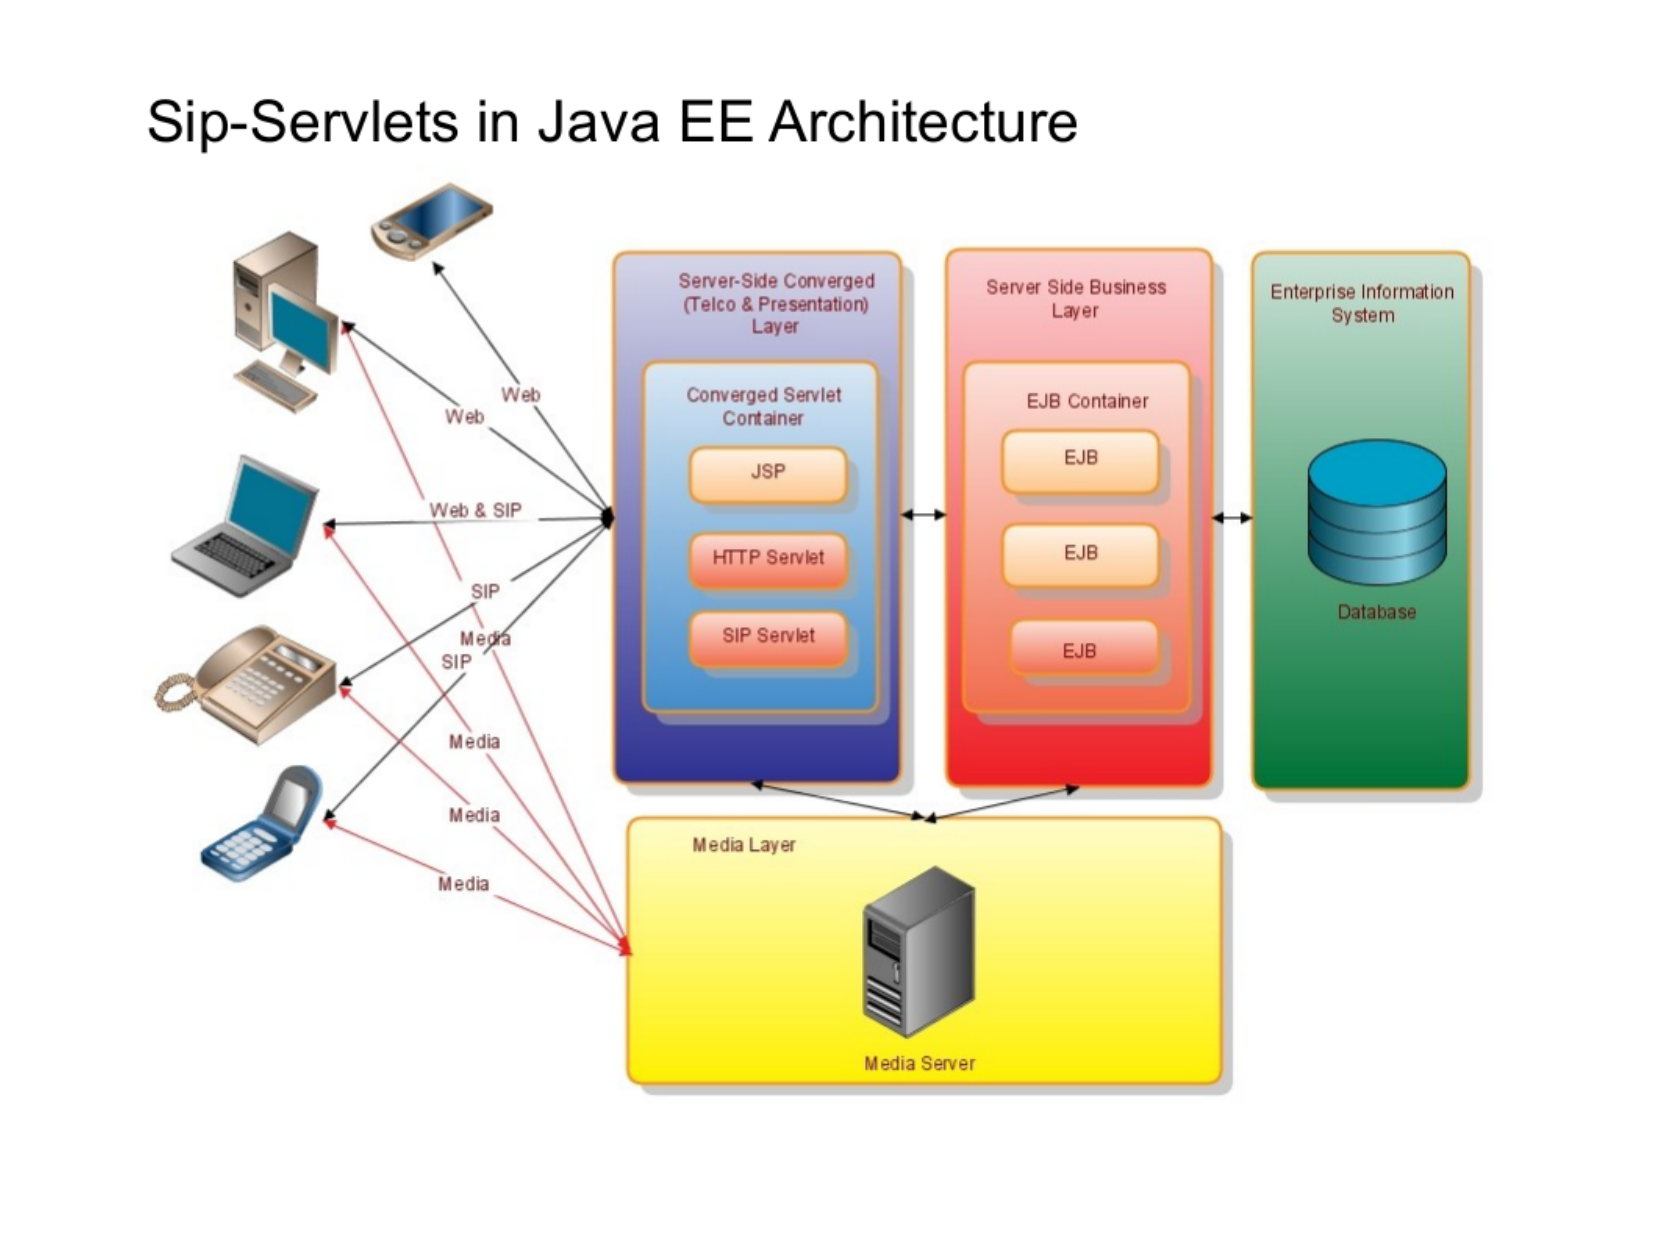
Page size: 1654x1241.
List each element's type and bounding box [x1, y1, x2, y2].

picture [70, 76, 1613, 1126]
